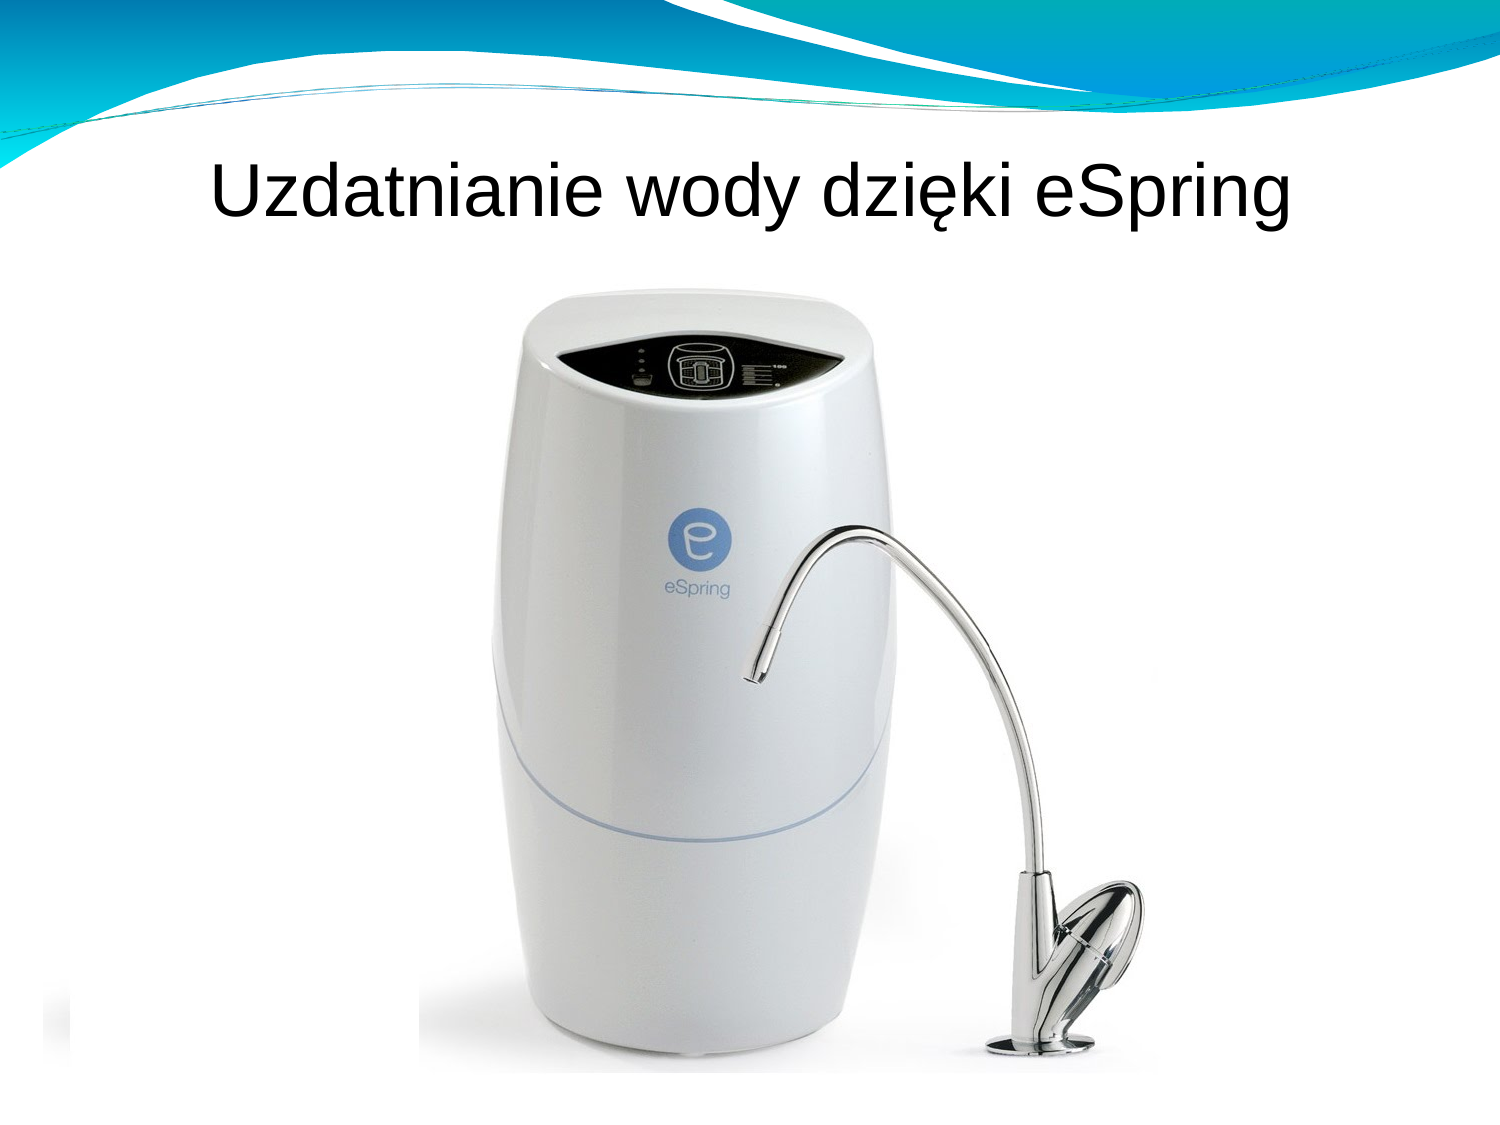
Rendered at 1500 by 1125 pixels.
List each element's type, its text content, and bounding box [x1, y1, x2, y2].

picture [43, 276, 1463, 1075]
text_box Uzdatnianie wody dzięki eSpring [0, 134, 1500, 240]
